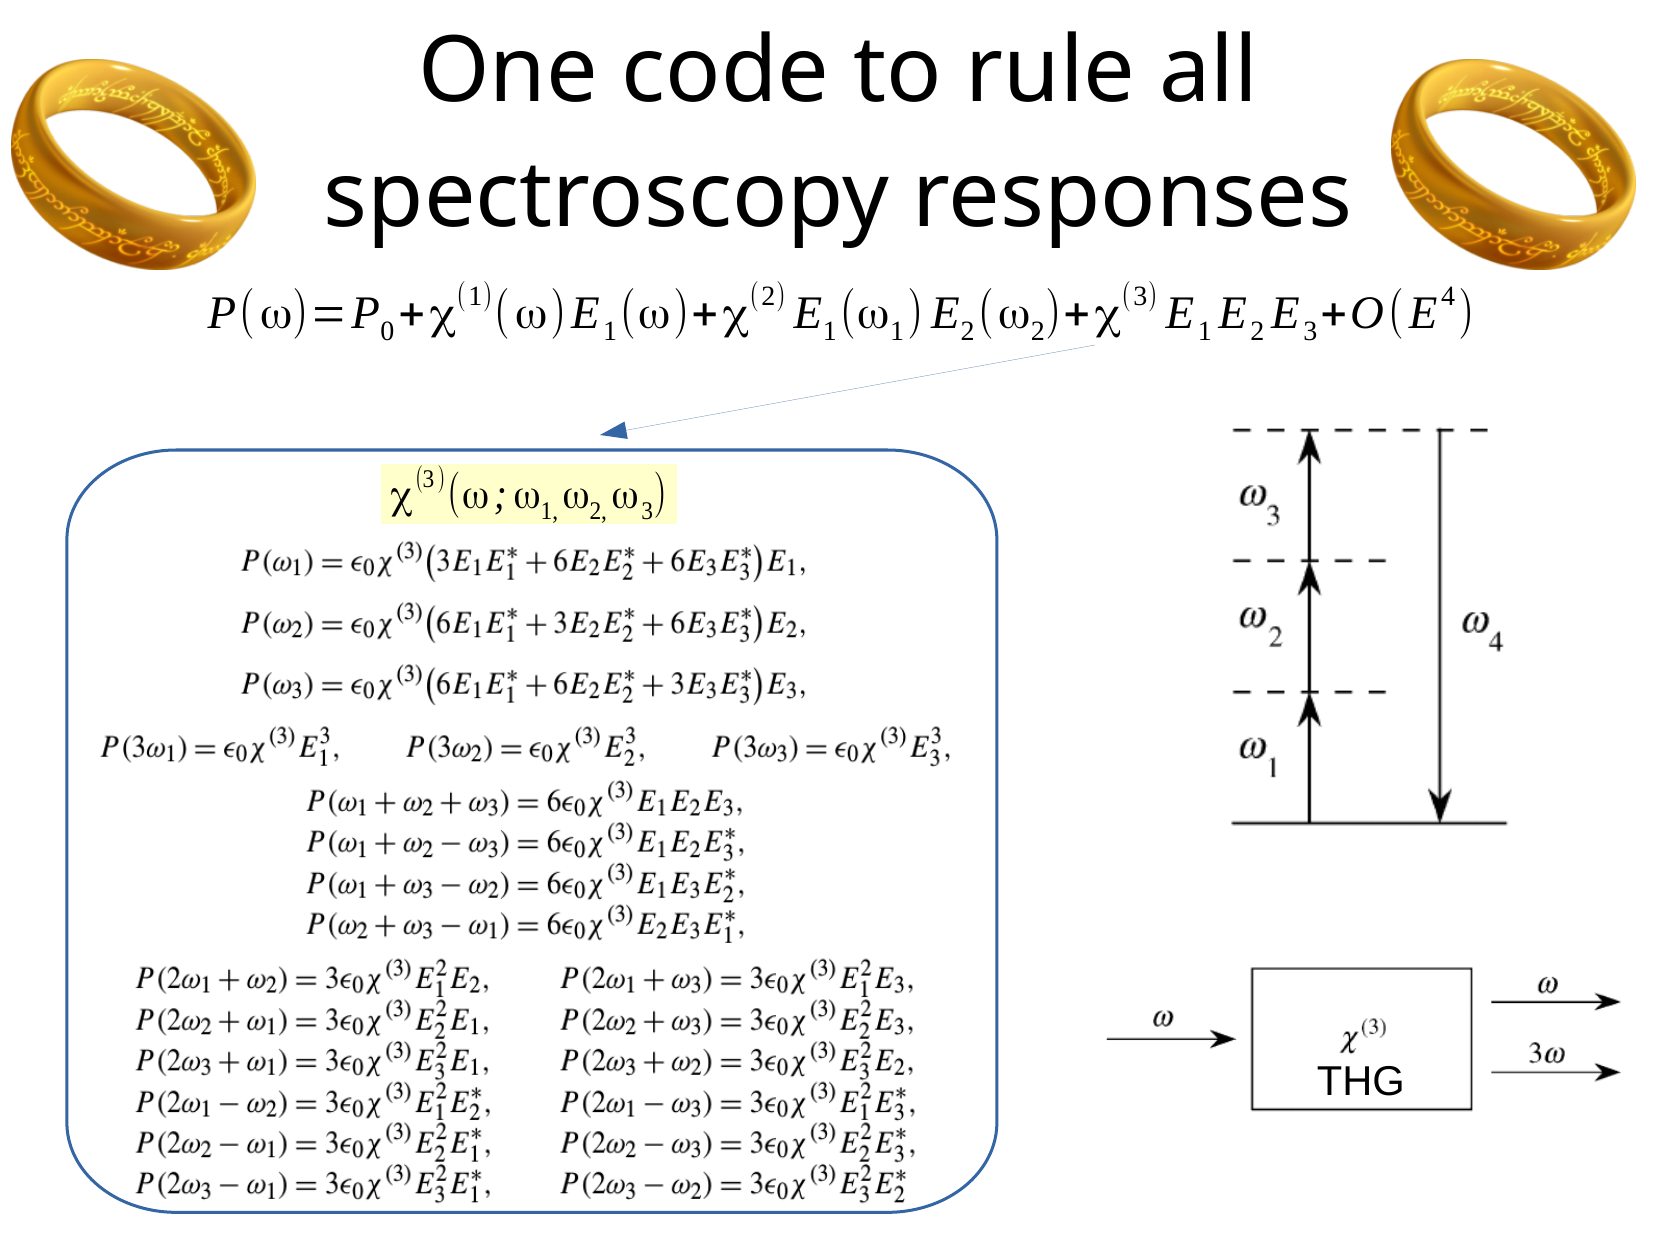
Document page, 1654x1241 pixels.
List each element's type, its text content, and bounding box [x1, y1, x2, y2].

chart [193, 279, 1486, 346]
title One code to rule all spectroscopy responses [285, 0, 1392, 279]
picture [930, 1177, 978, 1208]
chart [381, 463, 677, 524]
picture [72, 520, 978, 1208]
picture [1082, 939, 1636, 1128]
picture [72, 1156, 134, 1208]
text_box THG [1302, 1050, 1441, 1121]
picture [11, 59, 256, 271]
picture [1205, 404, 1531, 840]
picture [1391, 59, 1636, 271]
